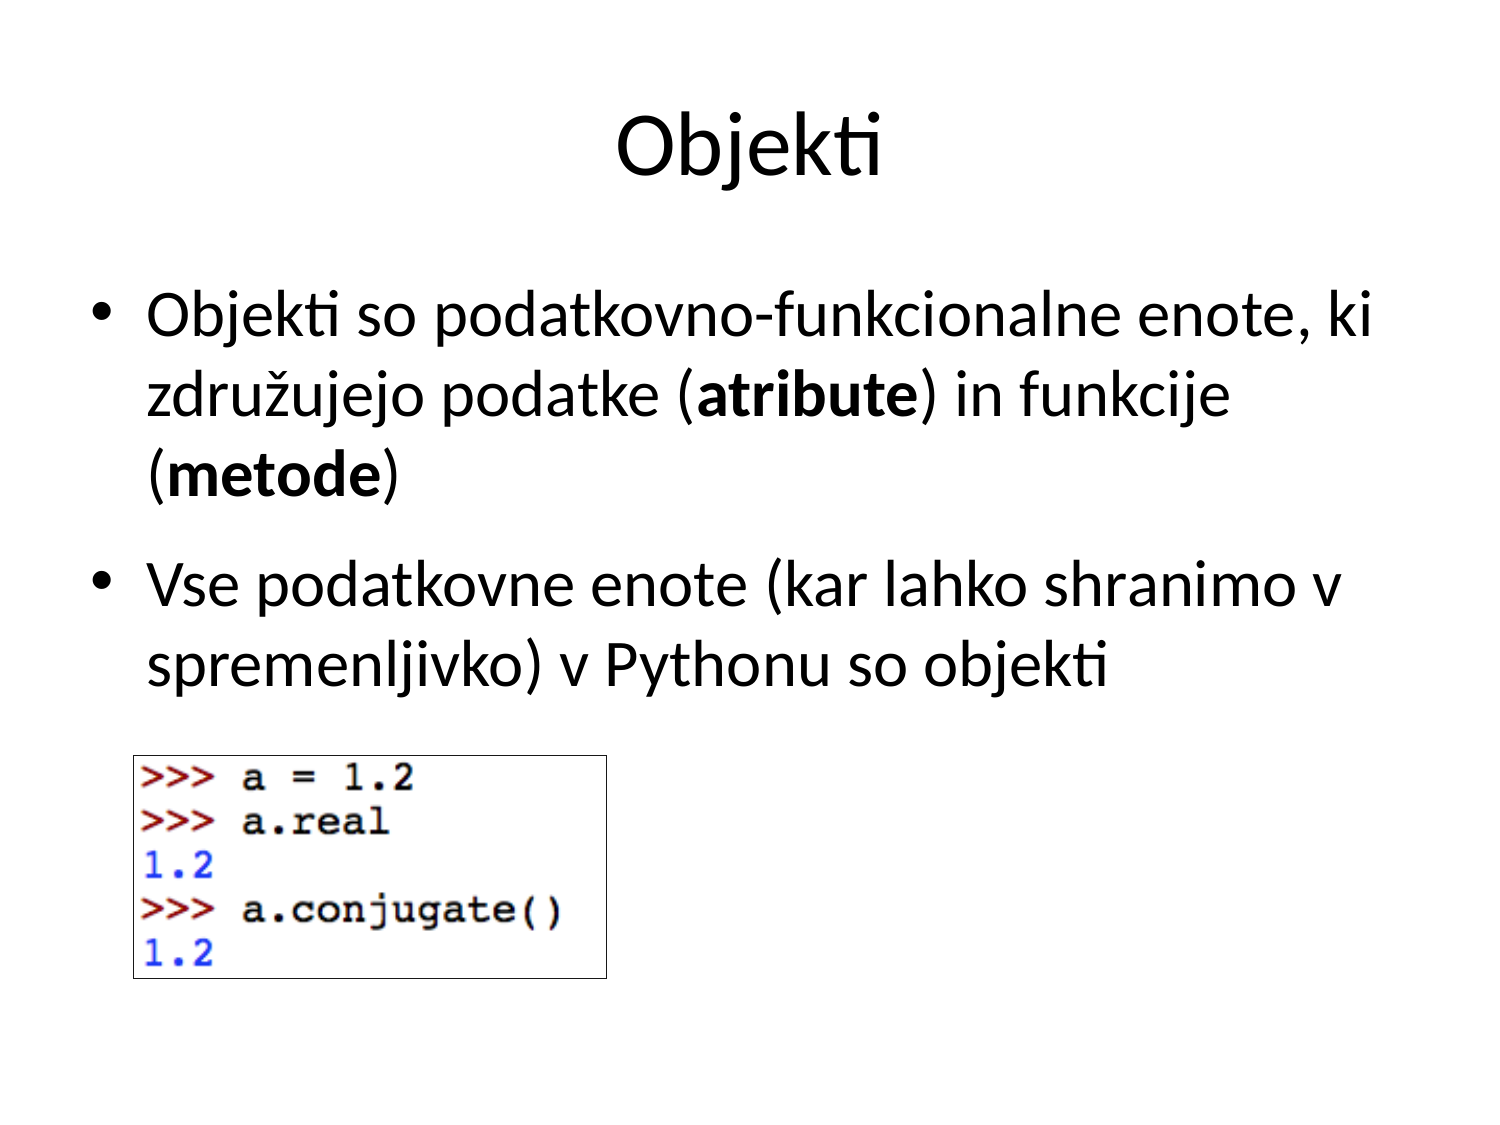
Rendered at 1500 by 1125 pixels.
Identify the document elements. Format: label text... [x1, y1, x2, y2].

picture [133, 755, 607, 979]
title Objekti [75, 45, 1425, 233]
list Objekti so podatkovno-funkcionalne enote, ki združujejo podatke (atribute) in funkcije (metode) Vse podatkovne enote (kar lahko shranimo v spremenljivko) v Pythonu so objekti [75, 262, 1425, 1005]
